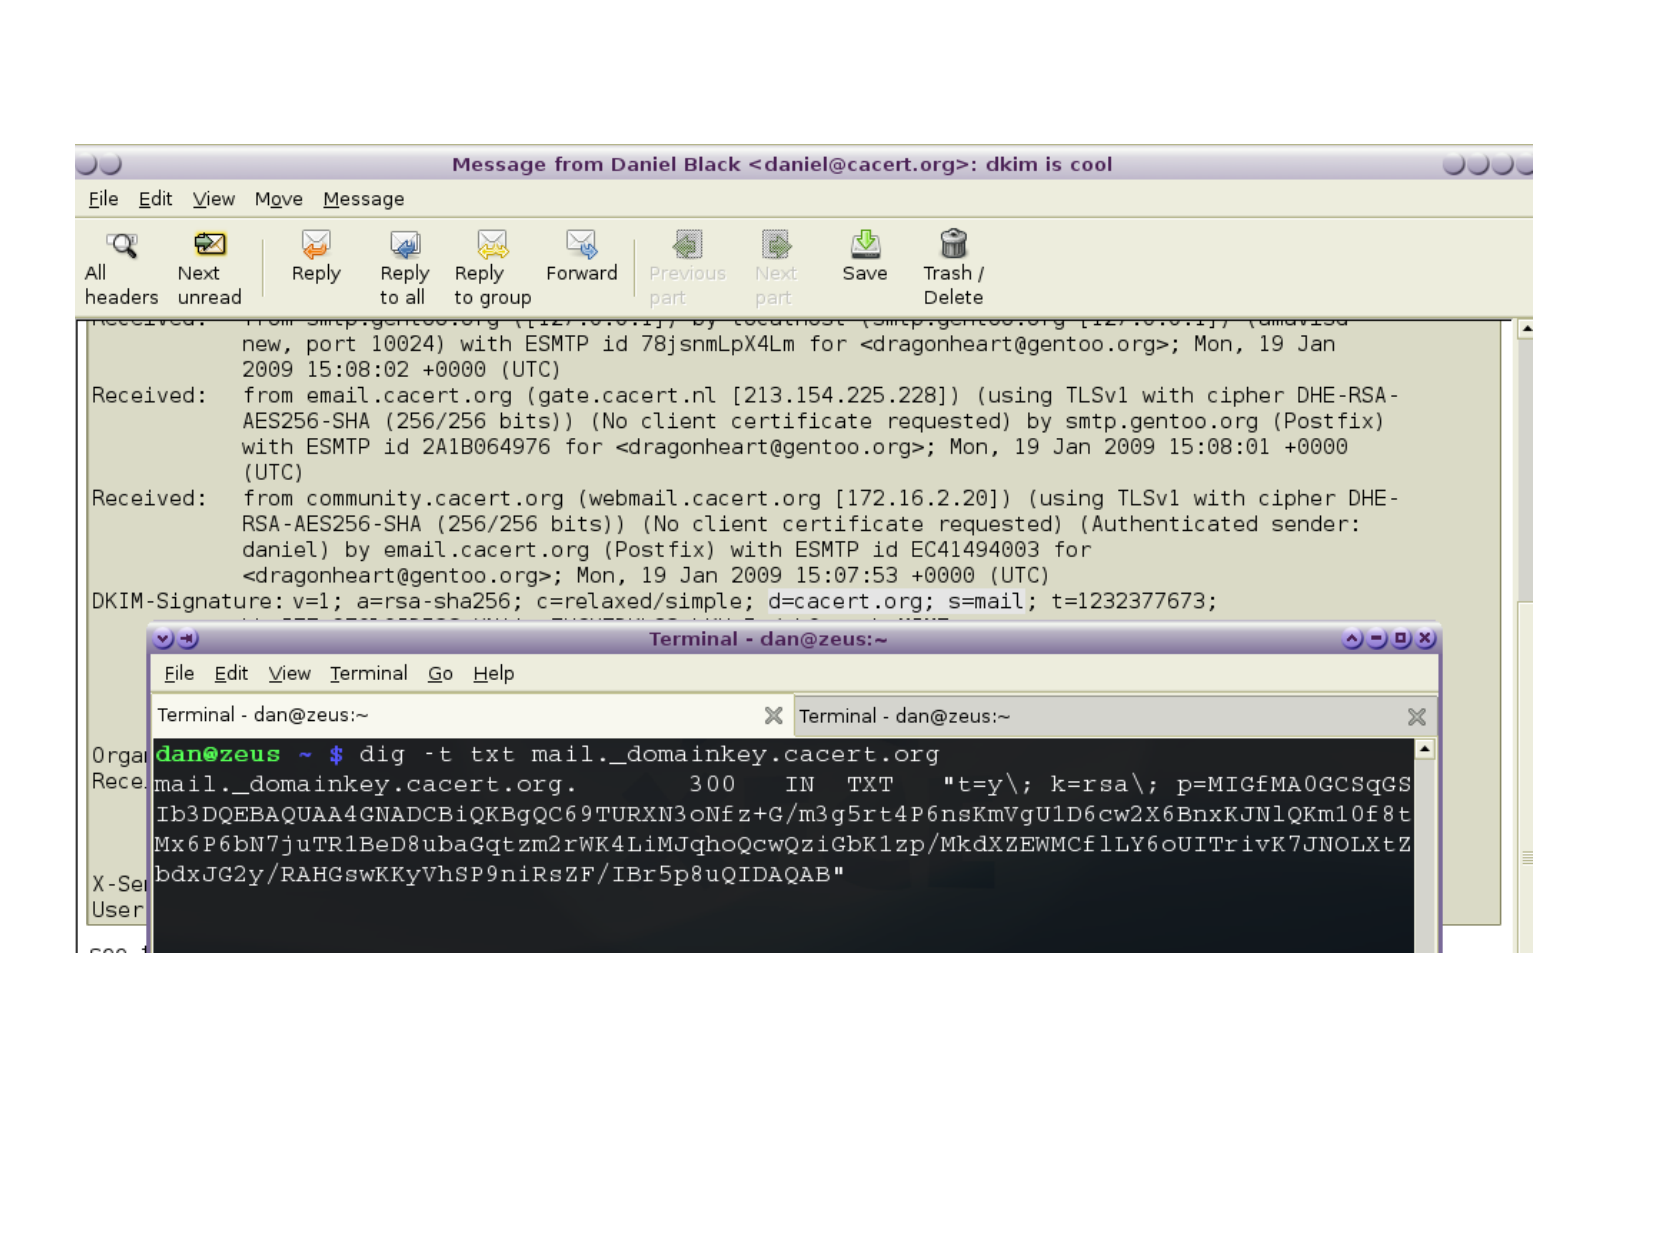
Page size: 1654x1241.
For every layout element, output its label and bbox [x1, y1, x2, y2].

picture [75, 144, 1533, 953]
